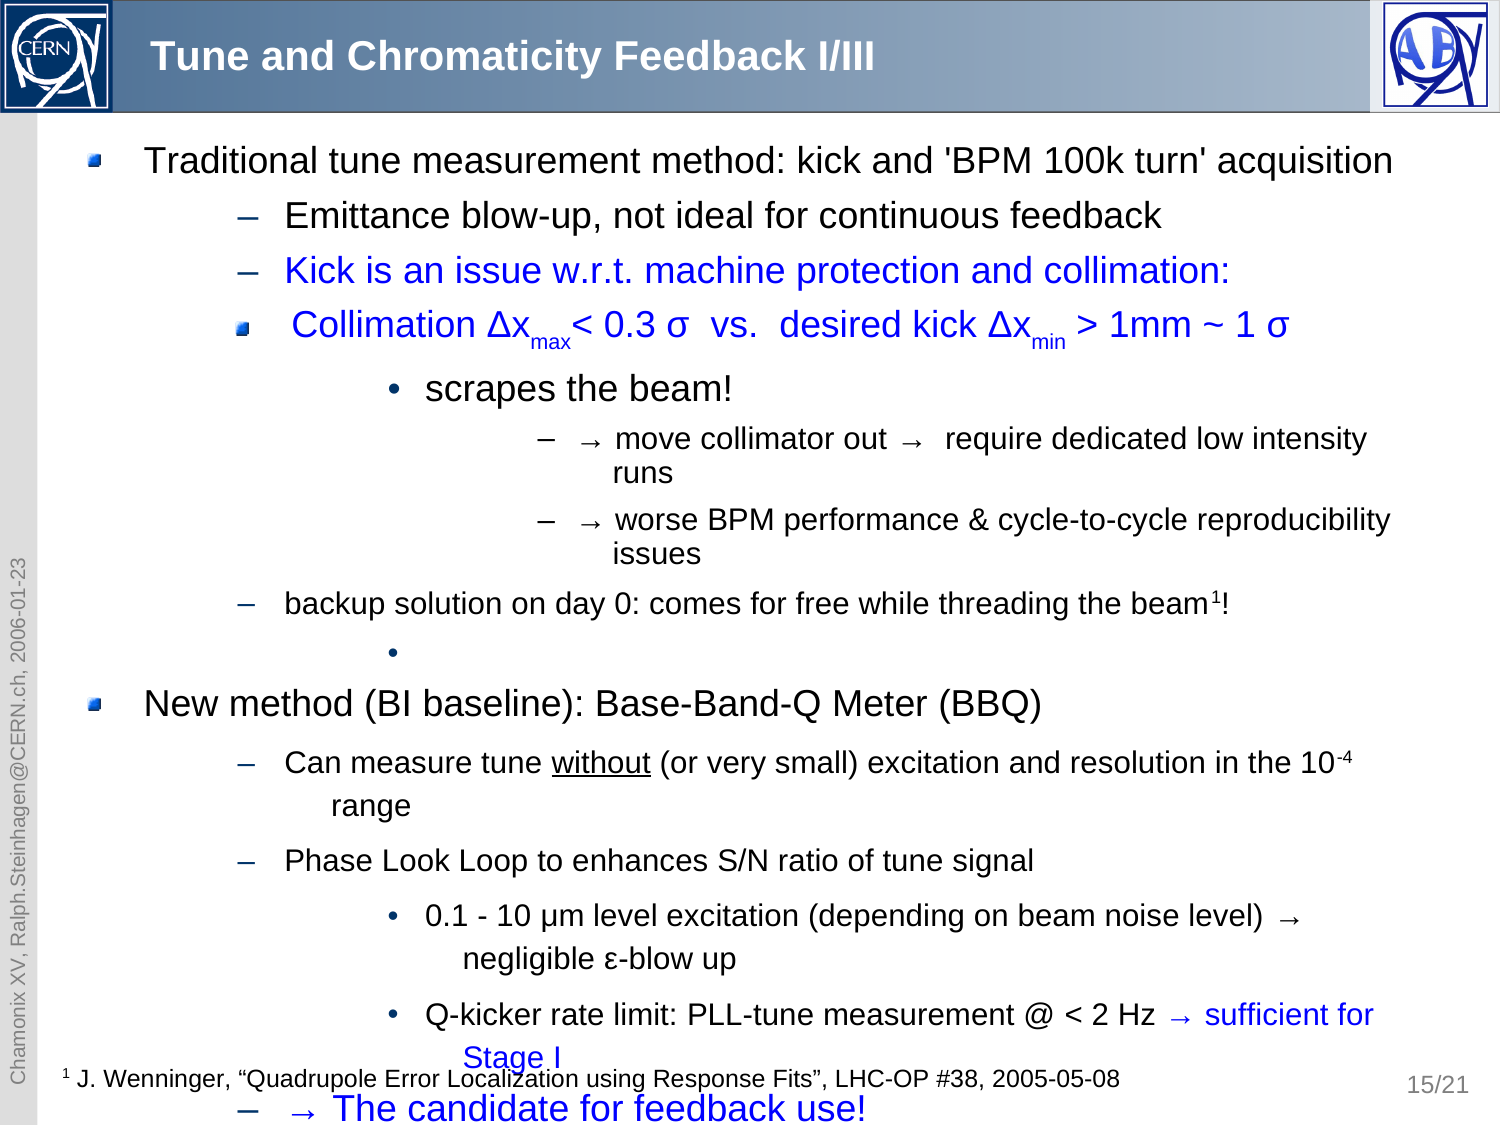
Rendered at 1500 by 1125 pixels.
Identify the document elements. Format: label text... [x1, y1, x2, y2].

list Traditional tune measurement method: kick and 'BPM 100k turn' acquisition Emittance blow-up, not ideal for continuous feedback Kick is an issue w.r.t. machine protection and collimation: Collimation Δxmax< 0.3 σ vs. desired kick Δxmin > 1mm ~ 1 σ scrapes the beam! → move collimator out → require dedicated low intensity runs → worse BPM performance & cycle-to-cycle reproducibility issues backup solution on day 0: comes for free while threading the beam1! New method (BI baseline): Base-Band-Q Meter (BBQ) Can measure tune without (or very small) excitation and resolution in the 10-4 range Phase Look Loop to enhances S/N ratio of tune signal 0.1 - 10 μm level excitation (depending on beam noise level) → negligible ε-blow up Q-kicker rate limit: PLL-tune measurement @ < 2 Hz → sufficient for Stage I → The candidate for feedback use! [87, 137, 1438, 1030]
title Tune and Chromaticity Feedback I/III [150, 0, 1201, 113]
picture [1382, 1, 1489, 108]
text_box 1 J. Wenninger, “Quadrupole Error Localization using Response Fits”, LHC-OP #38, 2005-05-08 [47, 1057, 1465, 1106]
picture [0, 0, 113, 113]
